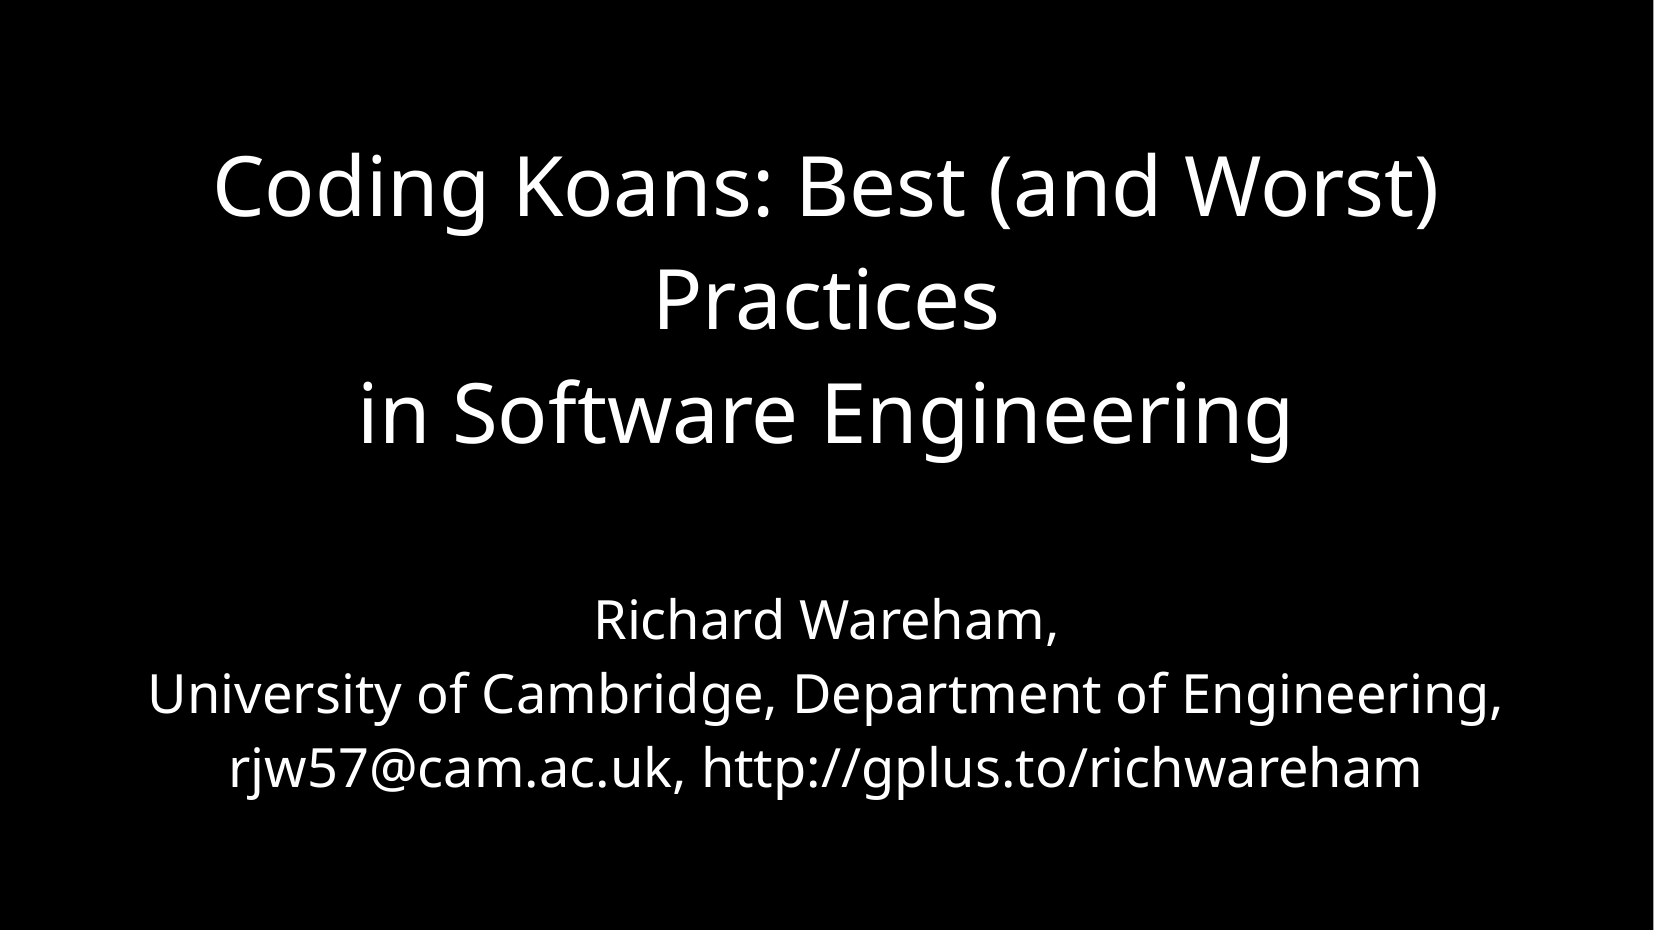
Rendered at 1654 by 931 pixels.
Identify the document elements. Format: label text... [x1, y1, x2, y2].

subtitle Coding Koans: Best (and Worst) Practices in Software Engineering Richard Wareham, University of Cambridge, Department of Engineering, rjw57@cam.ac.uk, http://gplus.to/richwareham [82, 46, 1571, 884]
